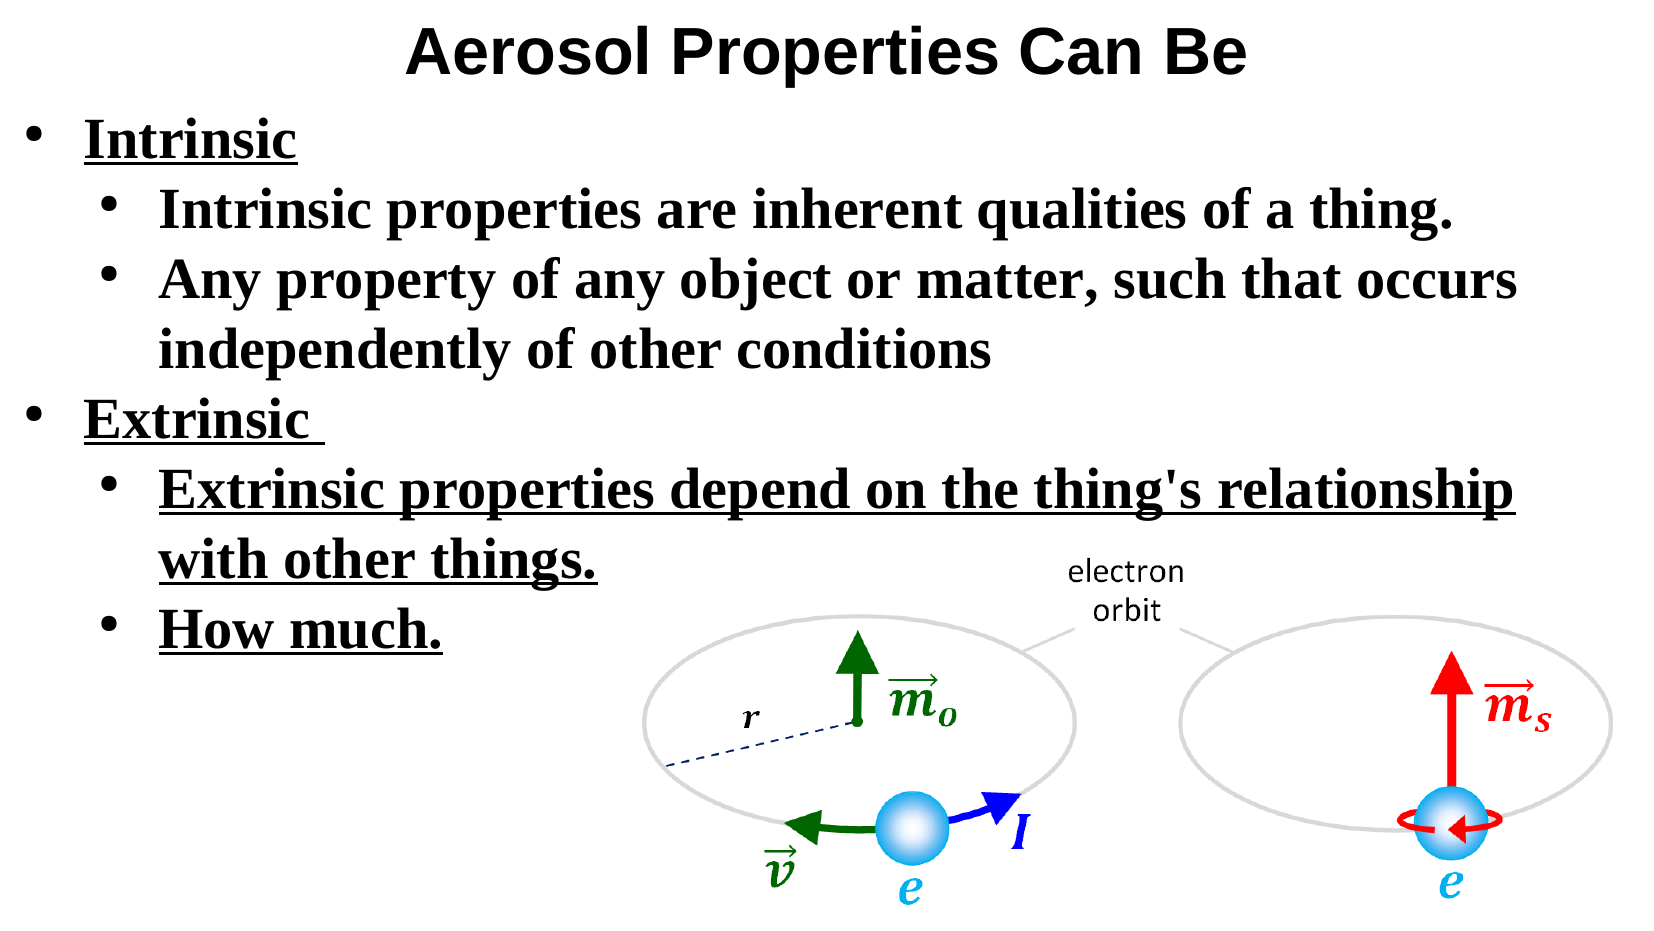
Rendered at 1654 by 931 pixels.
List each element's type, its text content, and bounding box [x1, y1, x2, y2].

picture [626, 540, 1637, 931]
text_box Intrinsic Intrinsic properties are inherent qualities of a thing. Any property of any object or matter, such that occurs independently of other conditions Extrinsic Extrinsic properties depend on the thing's relationship with other things. How much. [8, 93, 1638, 869]
title Aerosol Properties Can Be [0, 0, 1654, 96]
